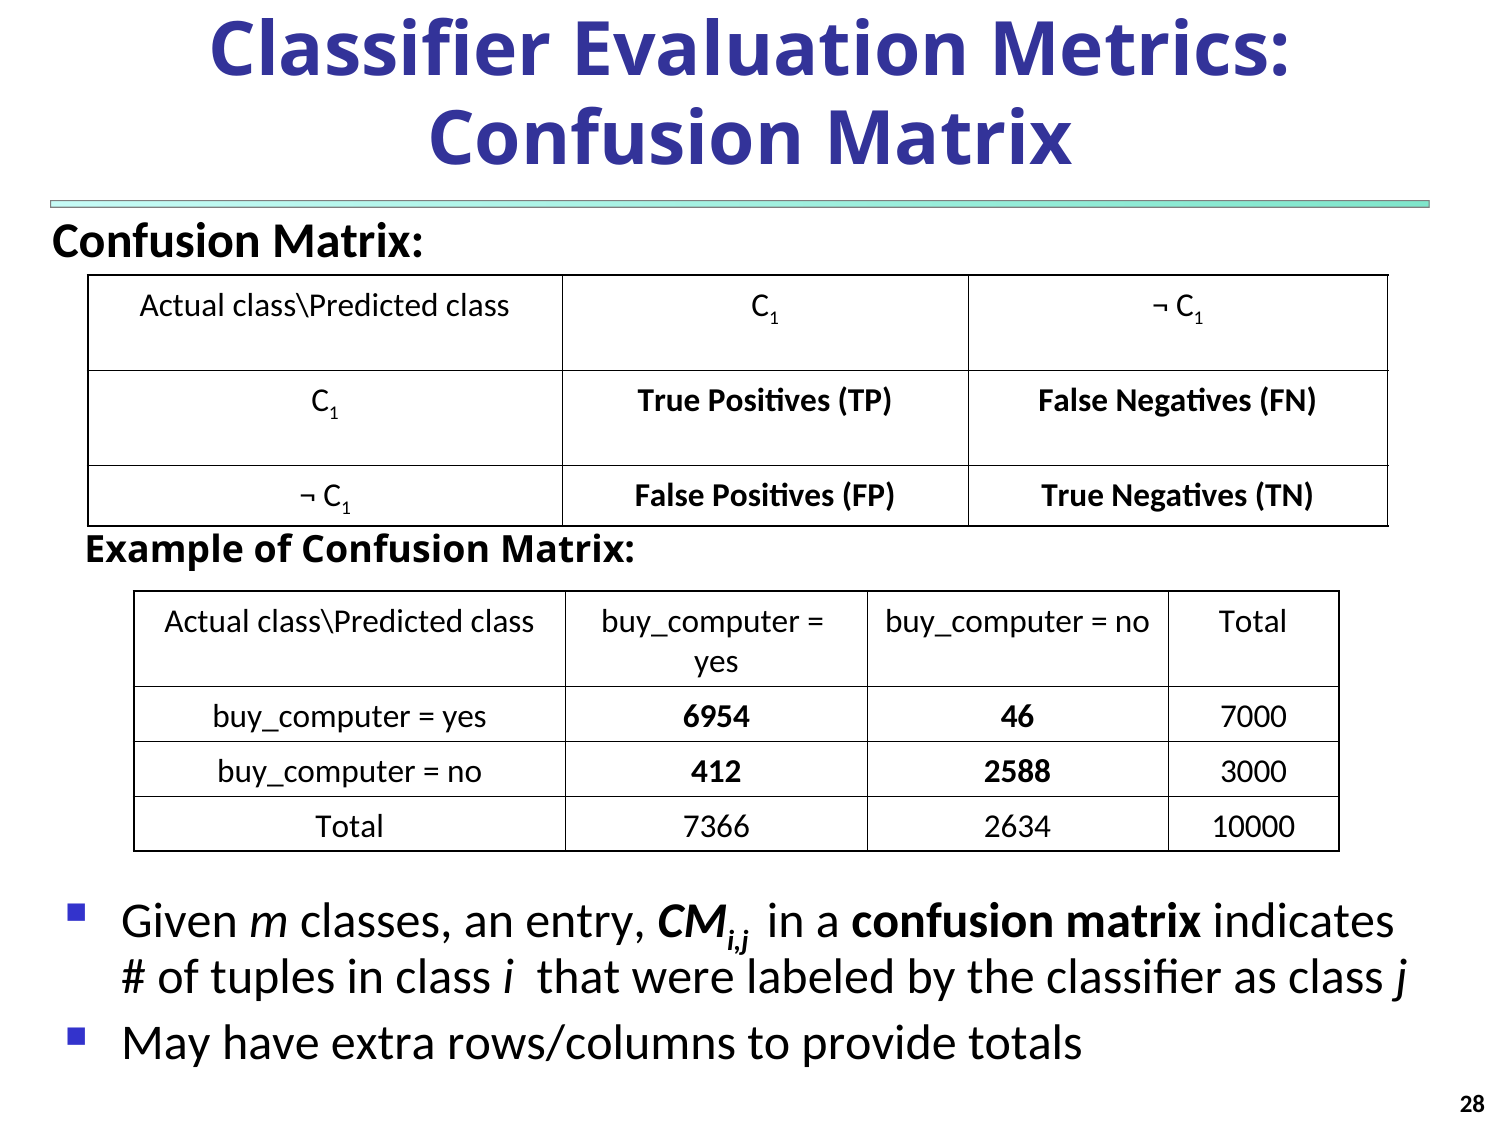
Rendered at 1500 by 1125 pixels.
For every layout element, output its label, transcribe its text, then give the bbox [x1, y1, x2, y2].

table_cell buy_computer = no [135, 742, 565, 796]
table_cell 6954 [566, 687, 867, 741]
table_header Total [1169, 592, 1338, 686]
table_cell False Positives (FP) [563, 466, 968, 525]
table_cell 412 [566, 742, 867, 796]
table_header Actual class\Predicted class [89, 276, 562, 370]
text_box Example of Confusion Matrix: [69, 516, 651, 578]
table_cell 2588 [868, 742, 1168, 796]
table_cell Total [135, 797, 565, 850]
table_cell 3000 [1169, 742, 1338, 796]
table_cell True Positives (TP) [563, 371, 968, 465]
table_cell True Negatives (TN) [969, 466, 1387, 525]
table_cell 2634 [868, 797, 1168, 850]
list Given m classes, an entry, CMi,j in a confusion matrix indicates # of tuples in class i that were labeled by the classifier as class j May have extra rows/columns to provide totals [49, 881, 1438, 1125]
table_cell 7366 [566, 797, 867, 850]
table_header Actual class\Predicted class [135, 592, 565, 686]
table_cell 10000 [1169, 797, 1338, 850]
text_box Confusion Matrix: [37, 199, 691, 276]
table_header buy_computer = no [868, 592, 1168, 686]
title Classifier Evaluation Metrics: Confusion Matrix [0, 0, 1500, 188]
text_box <number> [1187, 1062, 1500, 1125]
table_header buy_computer = yes [566, 592, 867, 686]
table_header C1 [563, 276, 968, 370]
table_cell ¬ C1 [89, 466, 562, 516]
table_cell 46 [868, 687, 1168, 741]
table_cell buy_computer = yes [135, 687, 565, 741]
table_cell 7000 [1169, 687, 1338, 741]
table_cell False Negatives (FN) [969, 371, 1387, 465]
table_header ¬ C1 [969, 276, 1387, 370]
table_cell C1 [89, 371, 562, 465]
